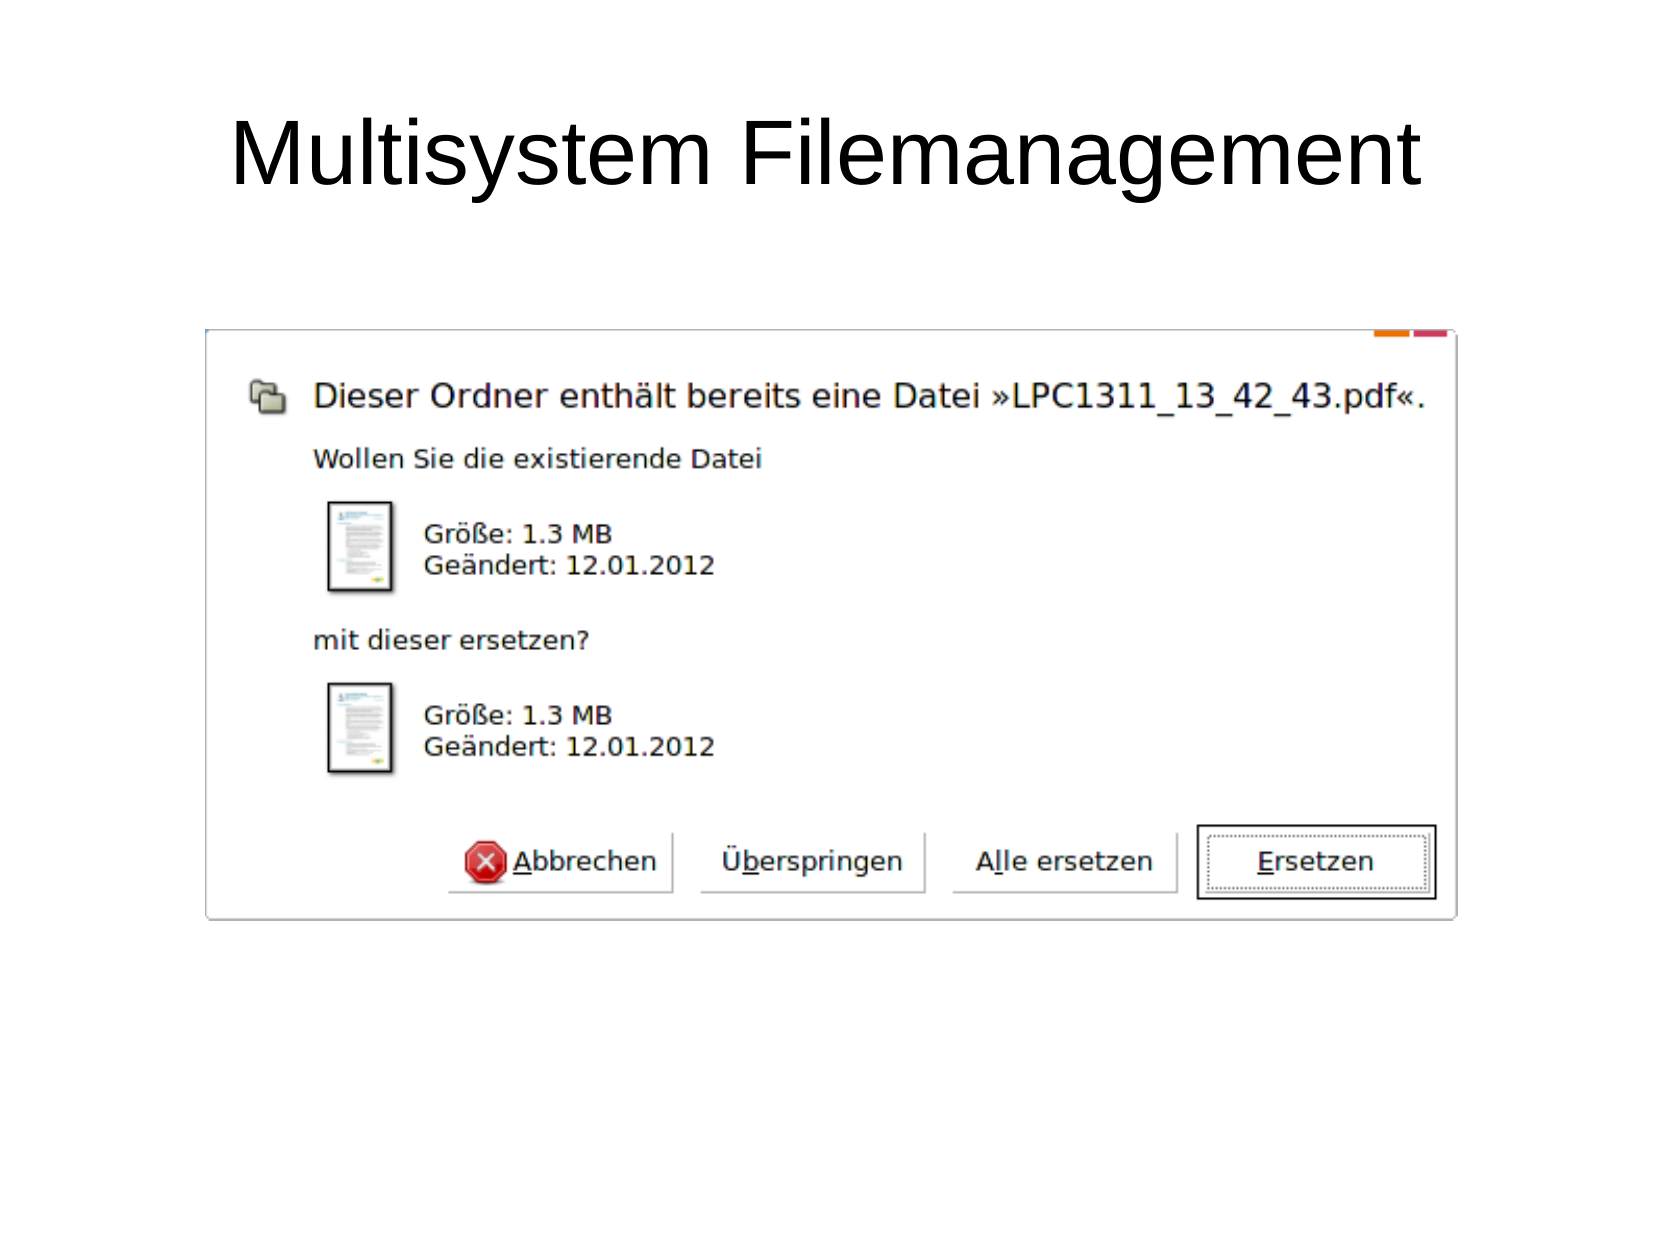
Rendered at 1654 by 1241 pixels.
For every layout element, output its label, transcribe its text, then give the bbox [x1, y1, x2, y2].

title Multisystem Filemanagement [82, 49, 1571, 257]
picture [205, 329, 1458, 921]
